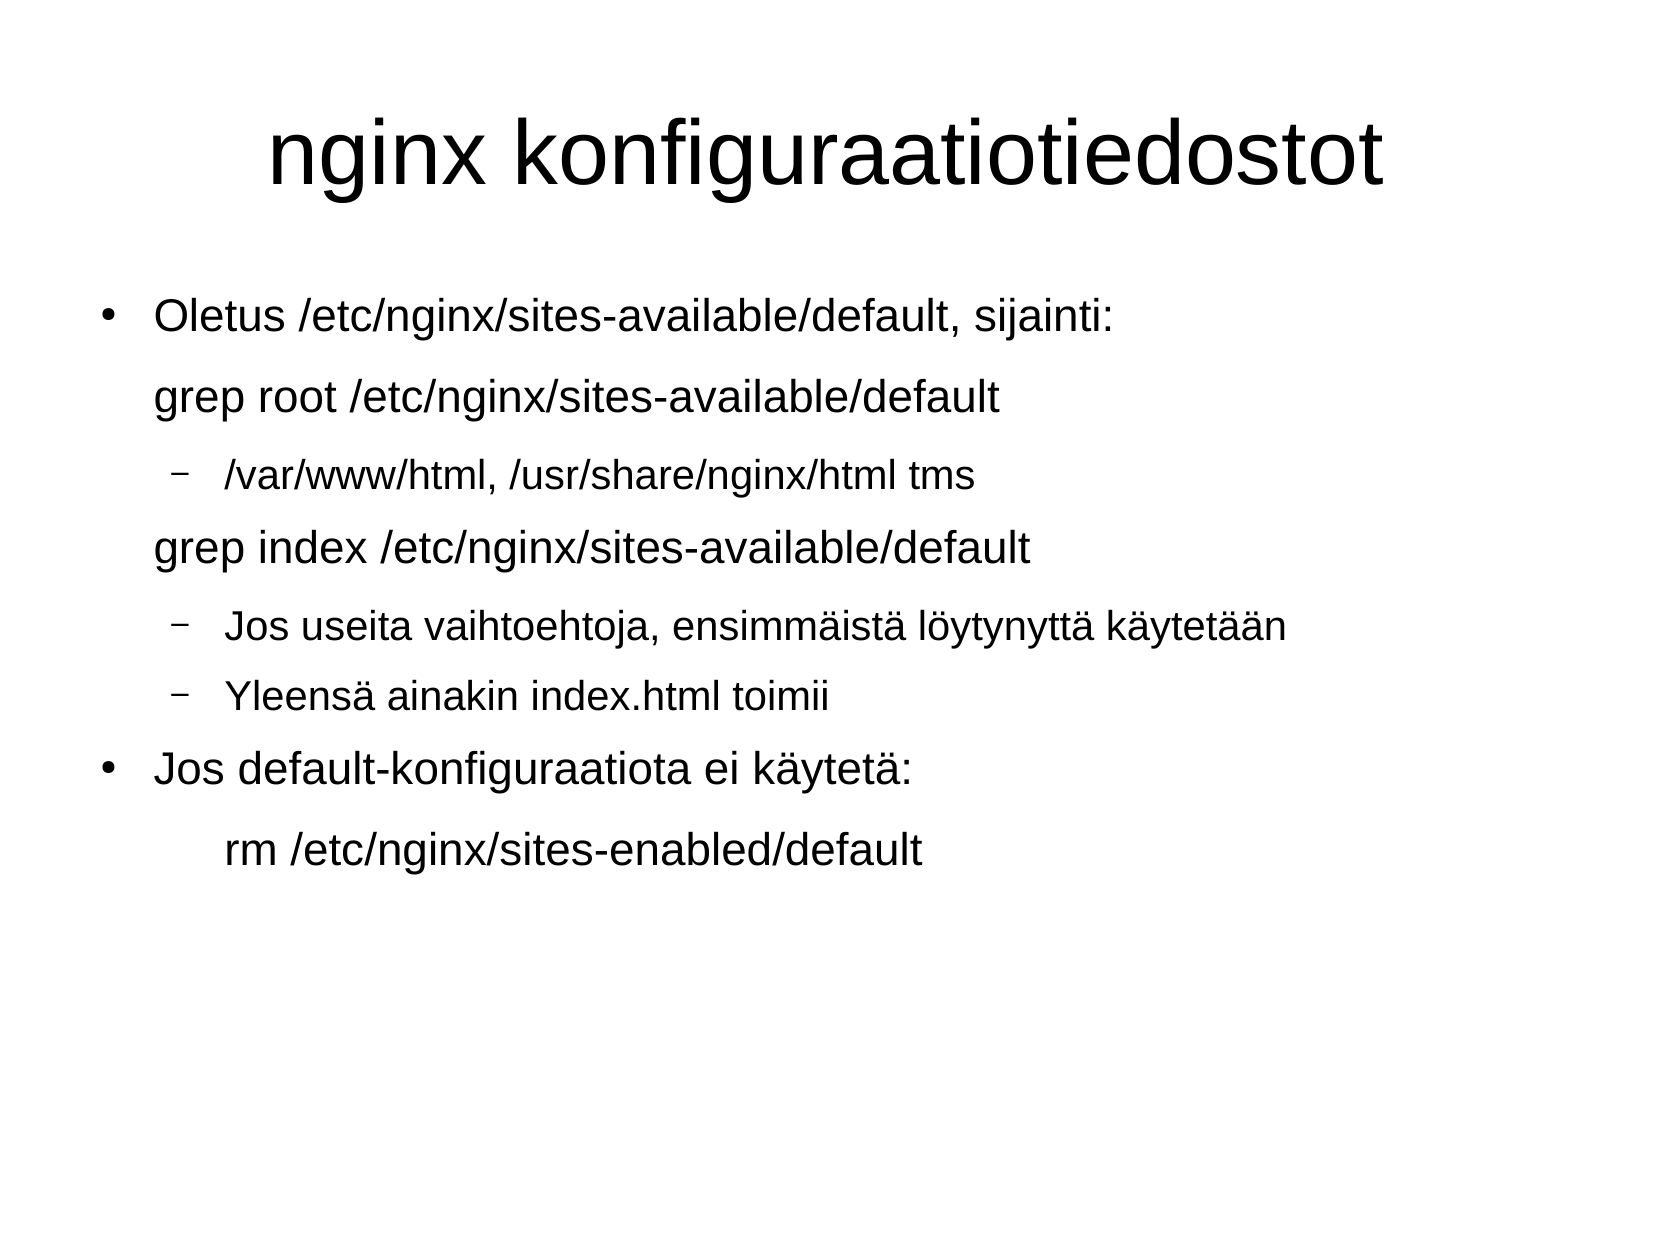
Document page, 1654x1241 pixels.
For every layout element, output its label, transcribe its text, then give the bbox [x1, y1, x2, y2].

list Oletus /etc/nginx/sites-available/default, sijainti: grep root /etc/nginx/sites-available/default /var/www/html, /usr/share/nginx/html tms grep index /etc/nginx/sites-available/default Jos useita vaihtoehtoja, ensimmäistä löytynyttä käytetään Yleensä ainakin index.html toimii Jos default-konfiguraatiota ei käytetä: rm /etc/nginx/sites-enabled/default [82, 290, 1571, 1010]
title nginx konfiguraatiotiedostot [82, 49, 1571, 257]
